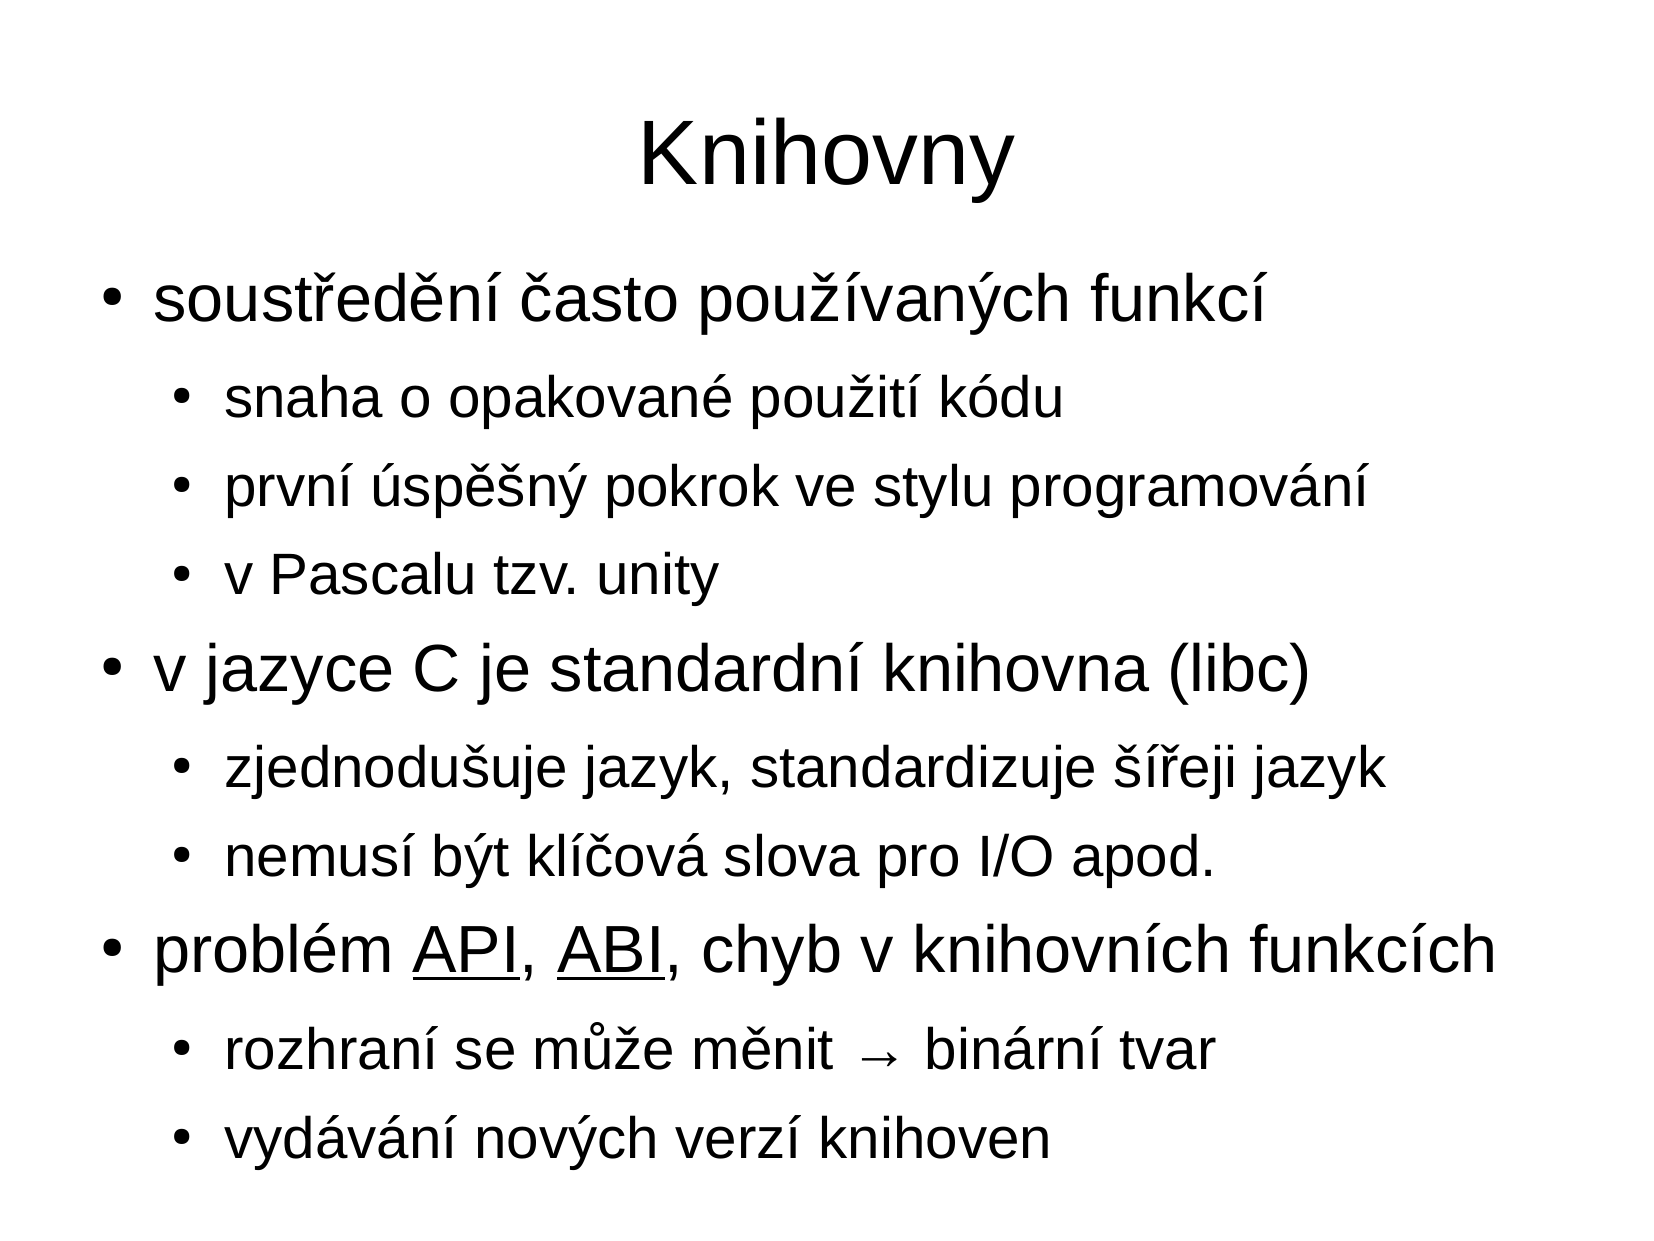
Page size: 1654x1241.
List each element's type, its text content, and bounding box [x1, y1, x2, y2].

title Knihovny [82, 56, 1571, 250]
list soustředění často používaných funkcí snaha o opakované použití kódu první úspěšný pokrok ve stylu programování v Pascalu tzv. unity v jazyce C je standardní knihovna (libc) zjednodušuje jazyk, standardizuje šířeji jazyk nemusí být klíčová slova pro I/O apod. problém API, ABI, chyb v knihovních funkcích rozhraní se může měnit → binární tvar vydávání nových verzí knihoven [82, 260, 1571, 1169]
